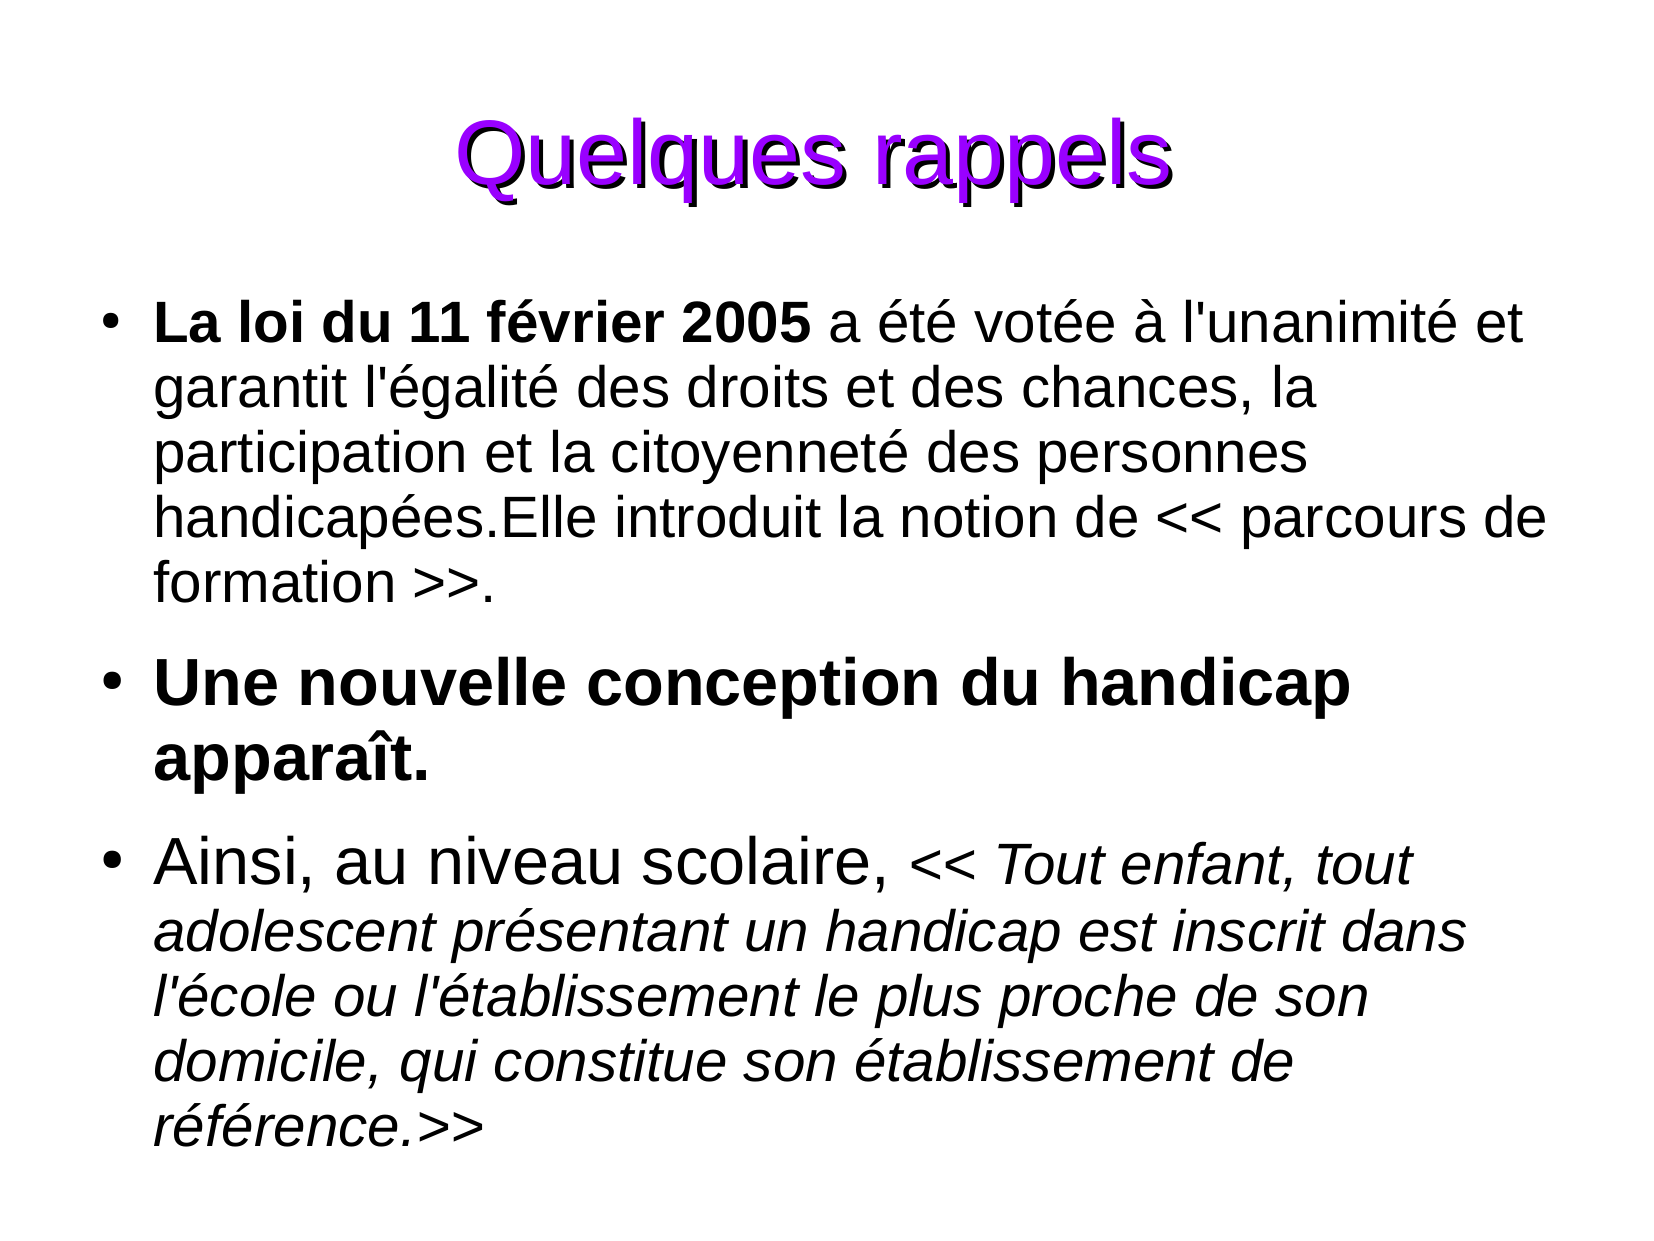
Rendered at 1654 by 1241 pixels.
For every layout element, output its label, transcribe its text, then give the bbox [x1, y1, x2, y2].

list La loi du 11 février 2005 a été votée à l'unanimité et garantit l'égalité des droits et des chances, la participation et la citoyenneté des personnes handicapées.Elle introduit la notion de << parcours de formation >>. Une nouvelle conception du handicap apparaît. Ainsi, au niveau scolaire, << Tout enfant, tout adolescent présentant un handicap est inscrit dans l'école ou l'établissement le plus proche de son domicile, qui constitue son établissement de référence.>> [82, 290, 1571, 1158]
title Quelques rappels [82, 49, 1571, 257]
